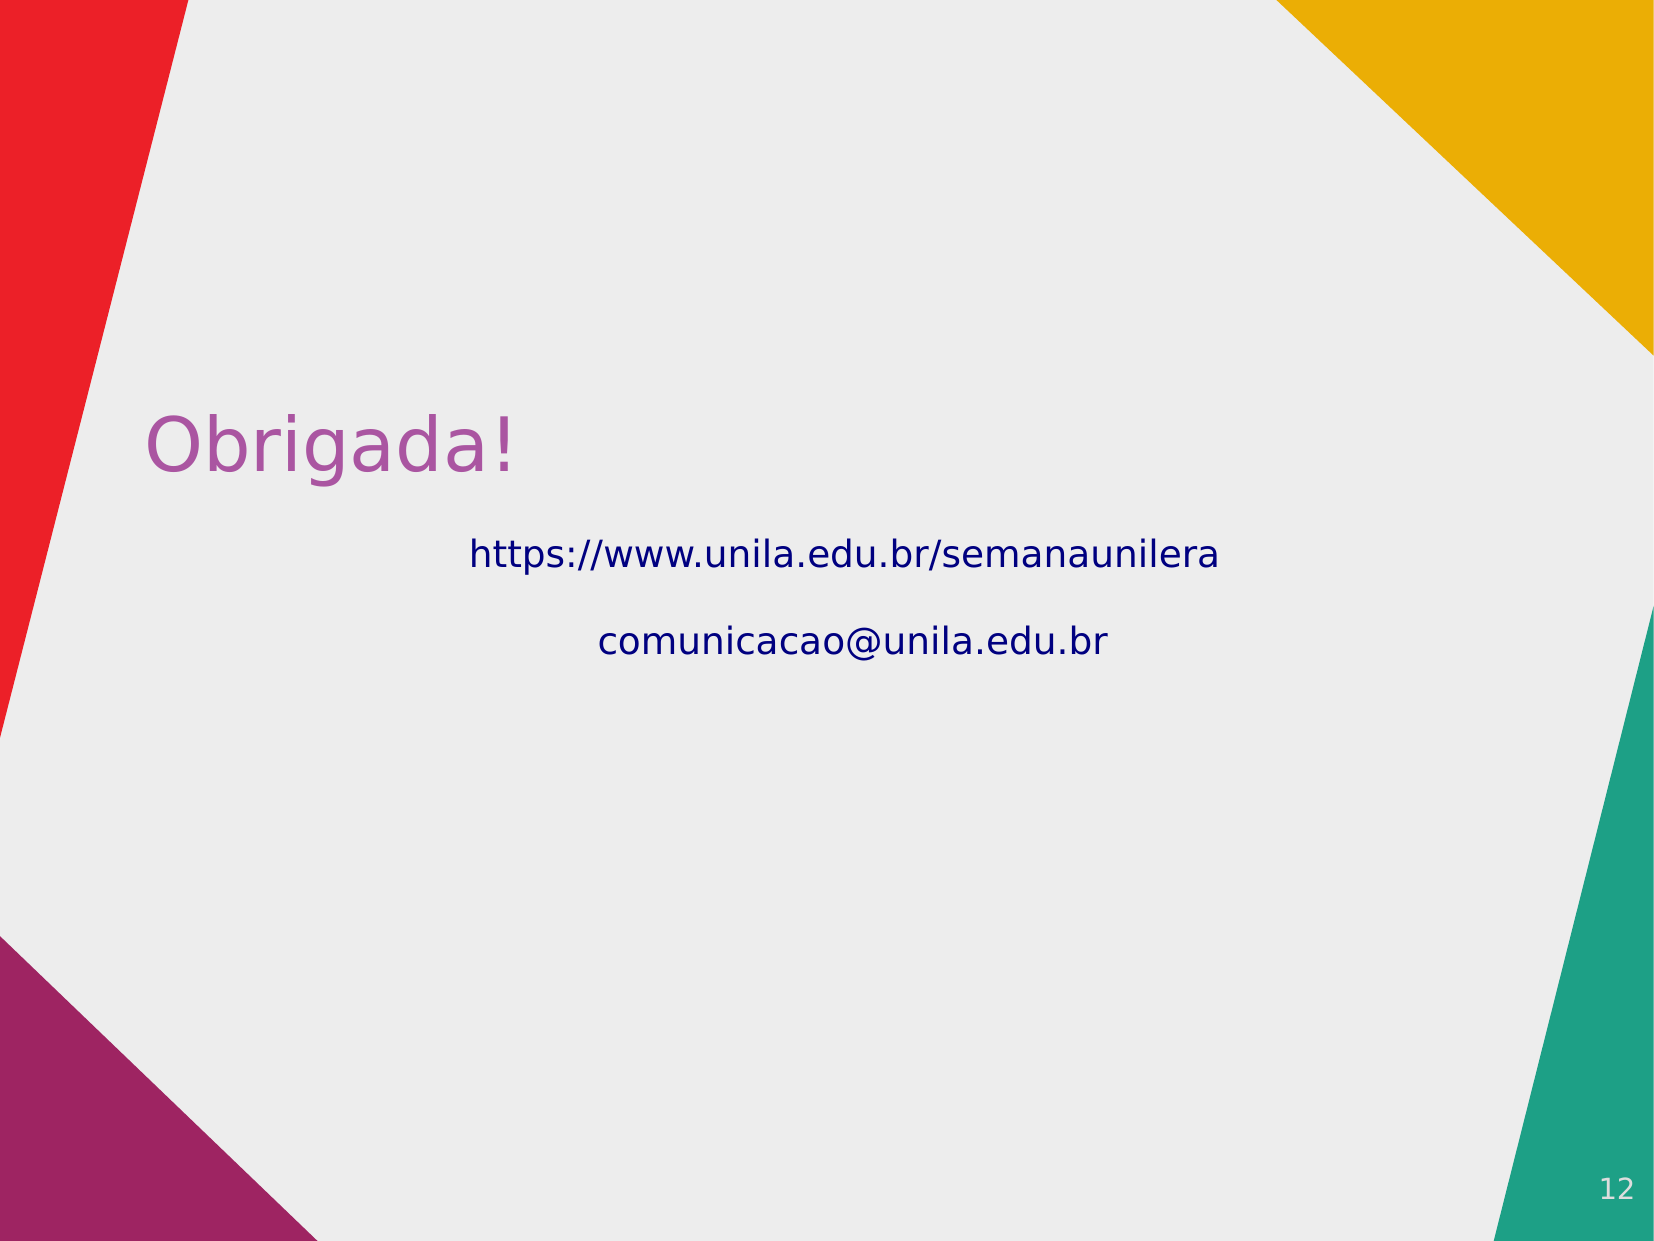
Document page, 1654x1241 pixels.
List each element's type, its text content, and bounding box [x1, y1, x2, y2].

text_box Obrigada! https://www.unila.edu.br/semanaunilera comunicacao@unila.edu.br [129, 307, 1654, 671]
